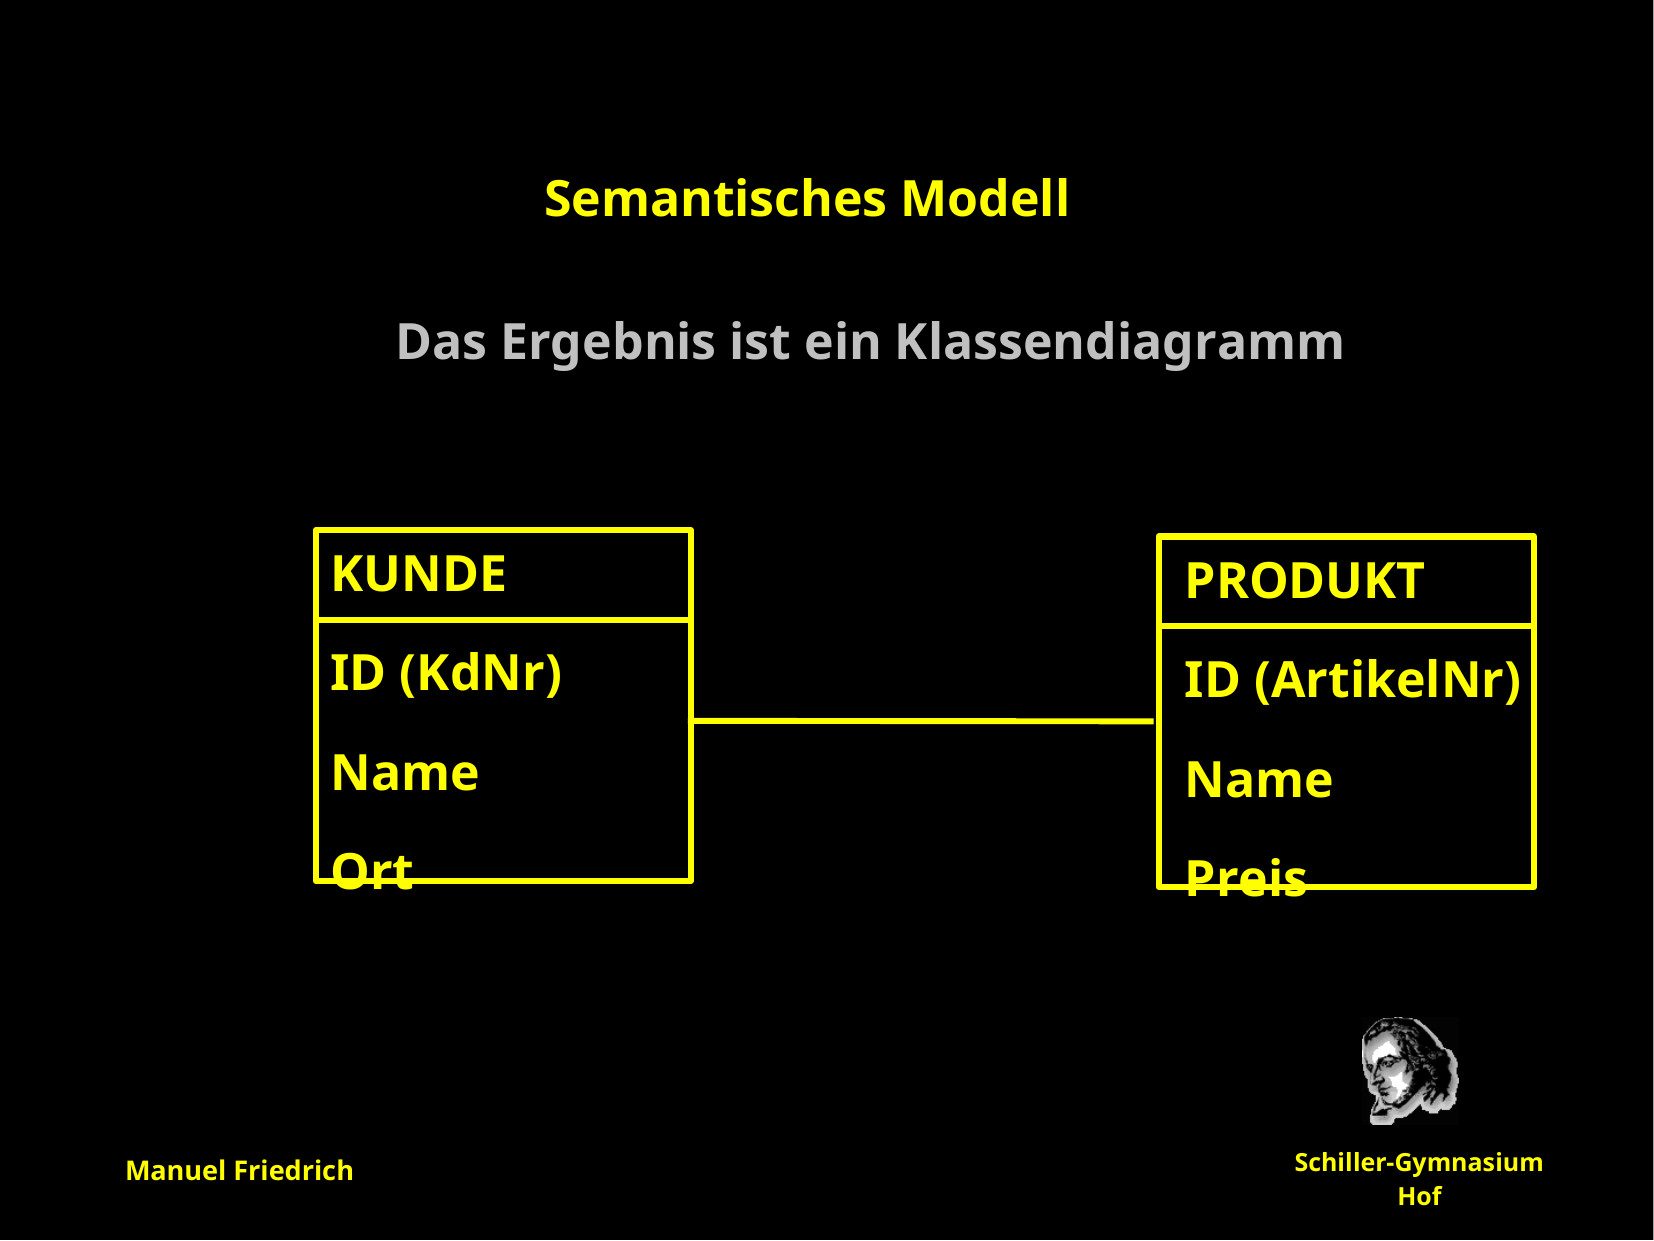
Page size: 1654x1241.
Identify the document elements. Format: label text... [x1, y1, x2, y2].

picture [1362, 1017, 1459, 1125]
text_box PRODUKT ID (ArtikelNr) Name Preis [1170, 537, 1546, 891]
text_box KUNDE ID (KdNr) Name Ort [315, 530, 691, 883]
text_box Das Ergebnis ist ein Klassendiagramm [395, 306, 1371, 409]
text_box Manuel Friedrich [124, 1151, 357, 1185]
text_box Schiller-Gymnasium Hof [1294, 1145, 1549, 1206]
text_box Semantisches Modell [544, 162, 1211, 268]
